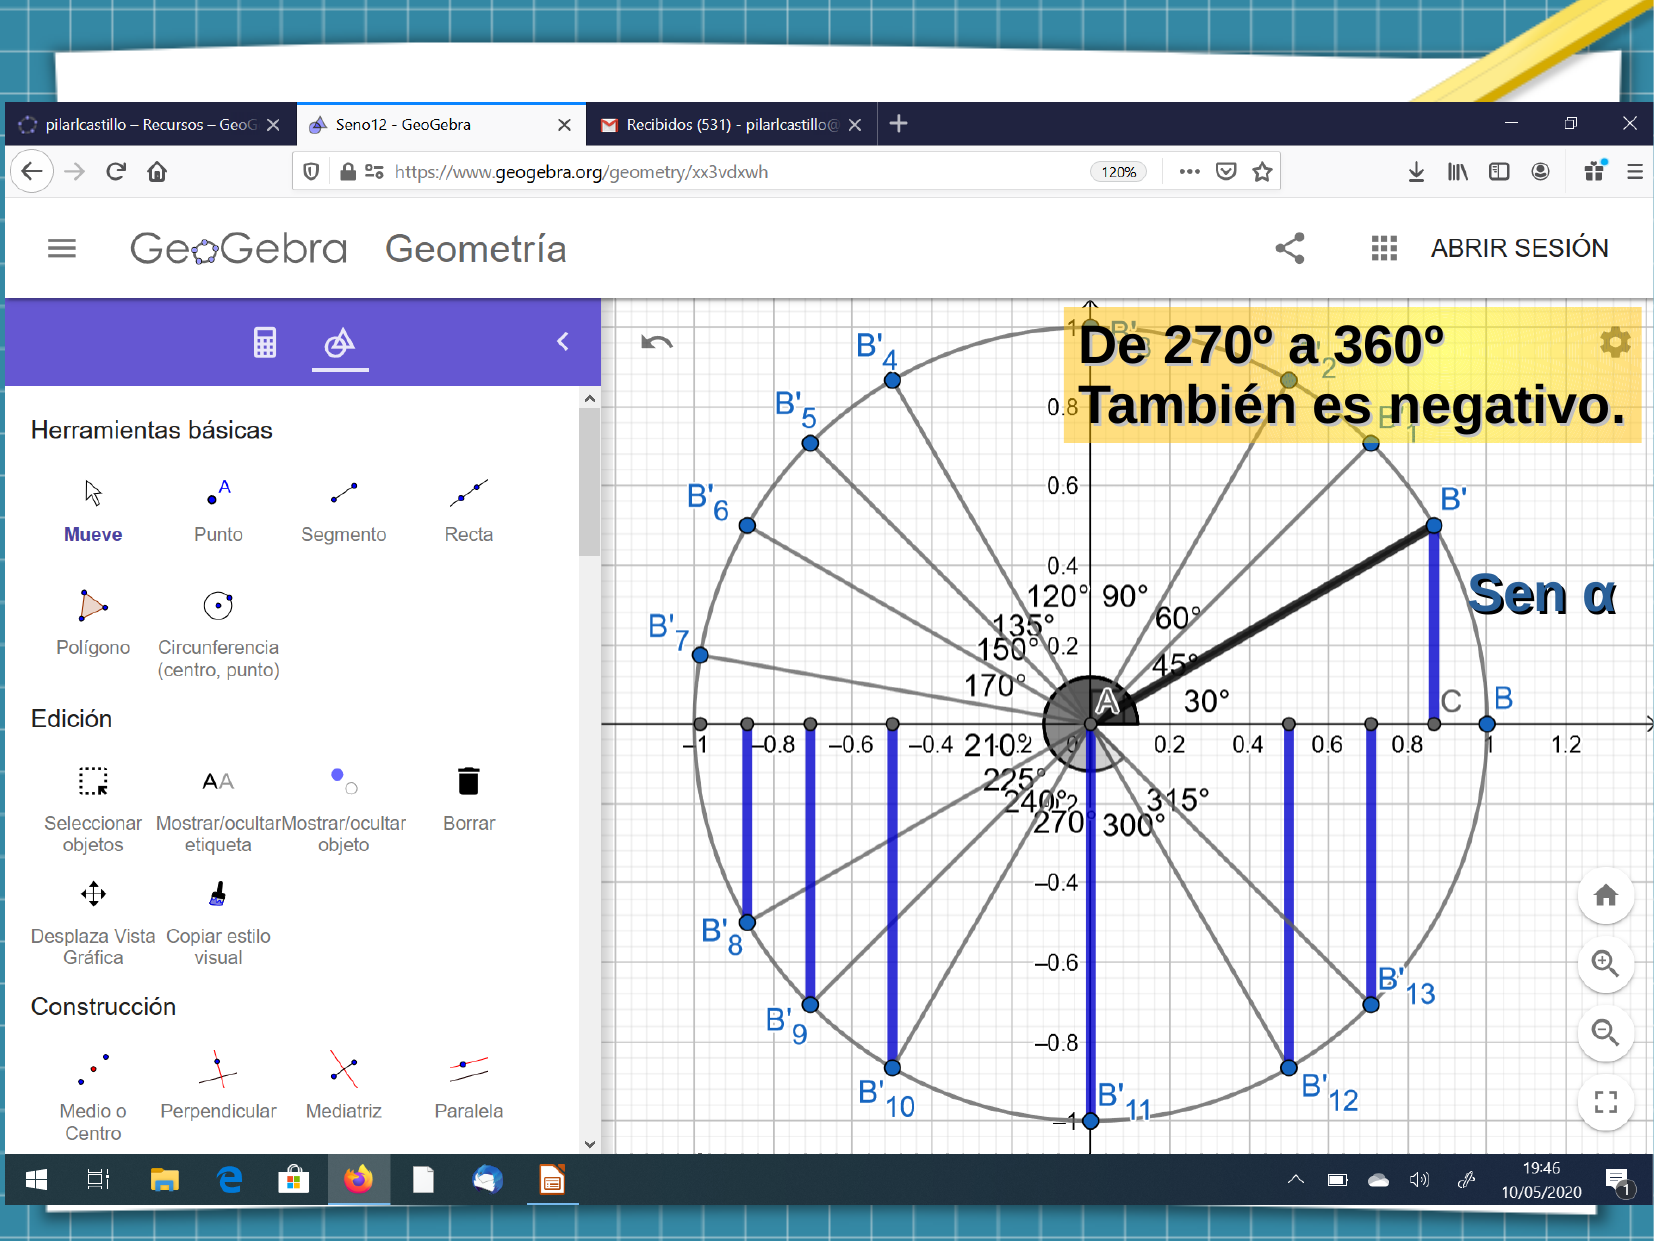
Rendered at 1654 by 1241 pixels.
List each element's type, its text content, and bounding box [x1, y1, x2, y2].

picture [0, 0, 1654, 1241]
text_box Sen α [1452, 555, 1642, 692]
text_box De 270º a 360º También es negativo. [1063, 307, 1642, 443]
